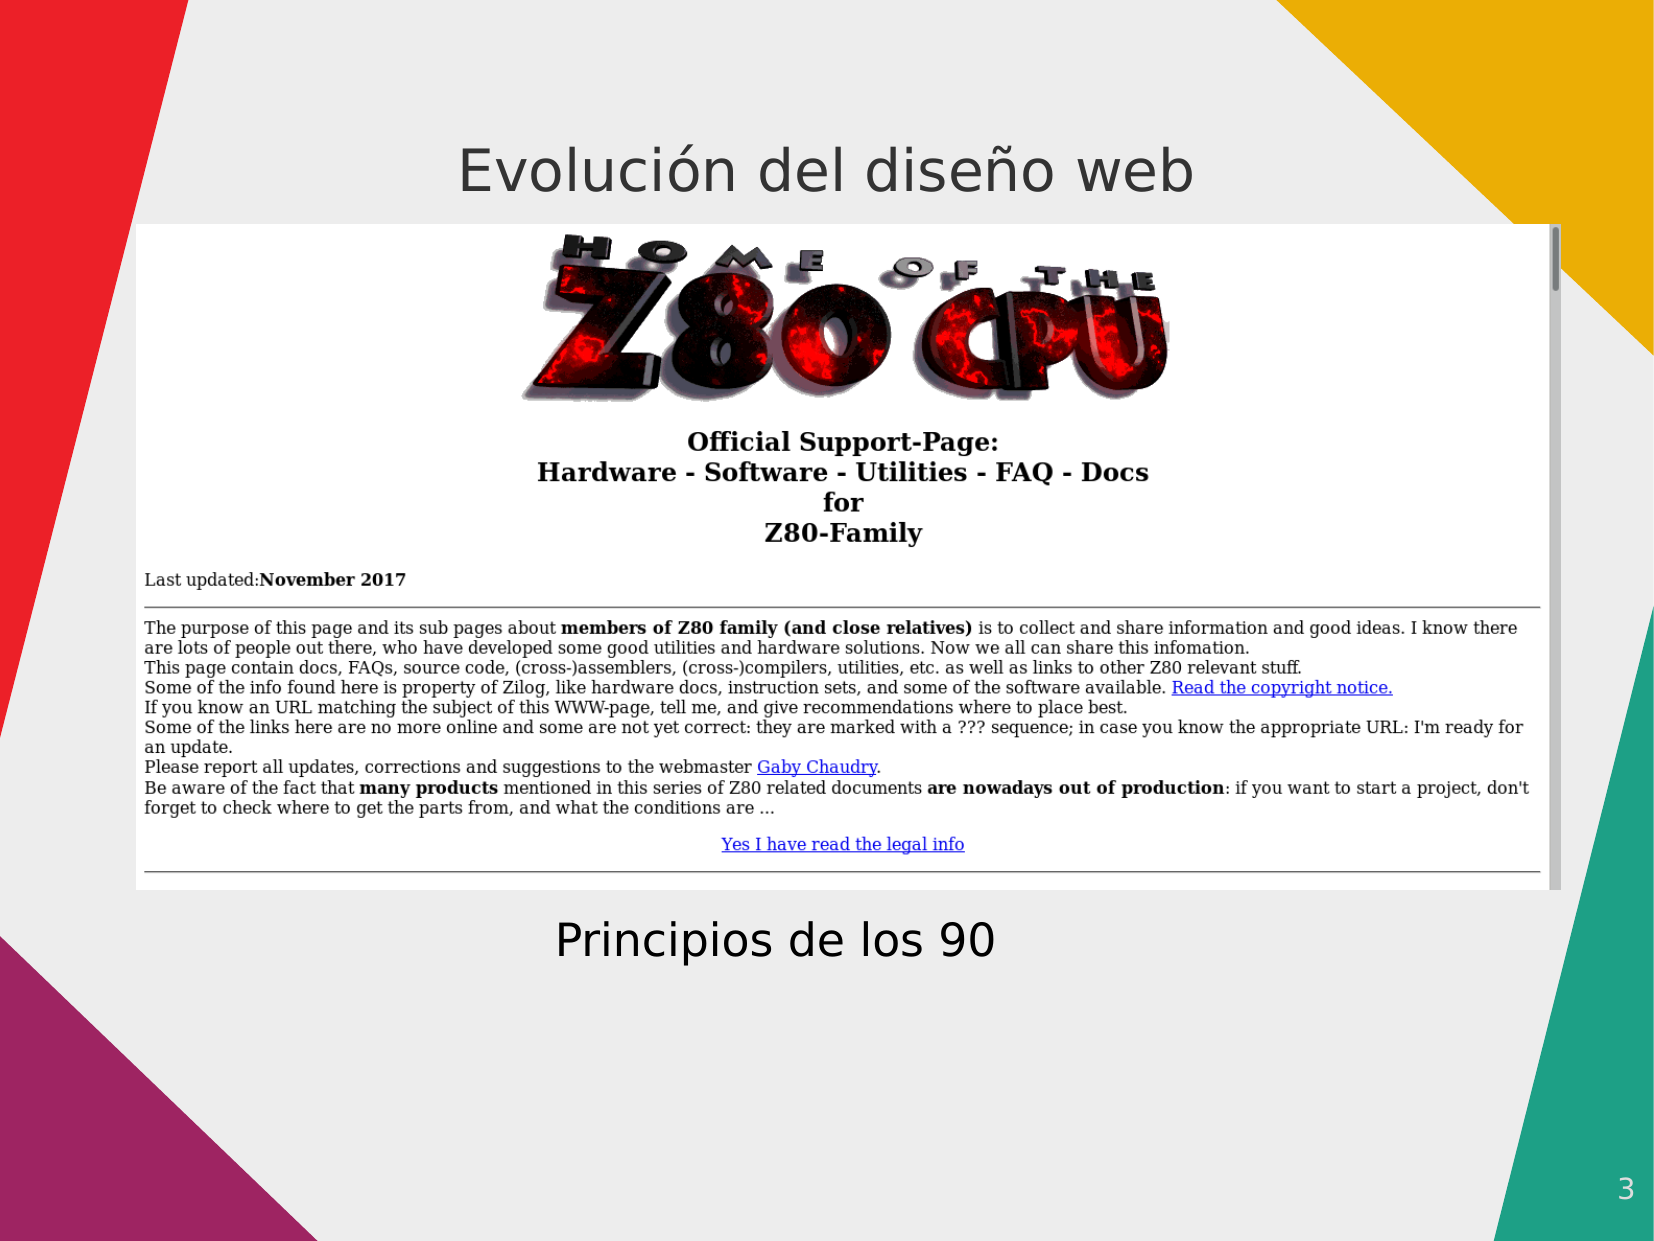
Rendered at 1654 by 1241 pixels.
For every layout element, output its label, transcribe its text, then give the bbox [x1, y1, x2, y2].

picture [136, 224, 1561, 890]
title Evolución del diseño web [114, 73, 1539, 271]
text_box Principios de los 90 [540, 906, 1081, 976]
